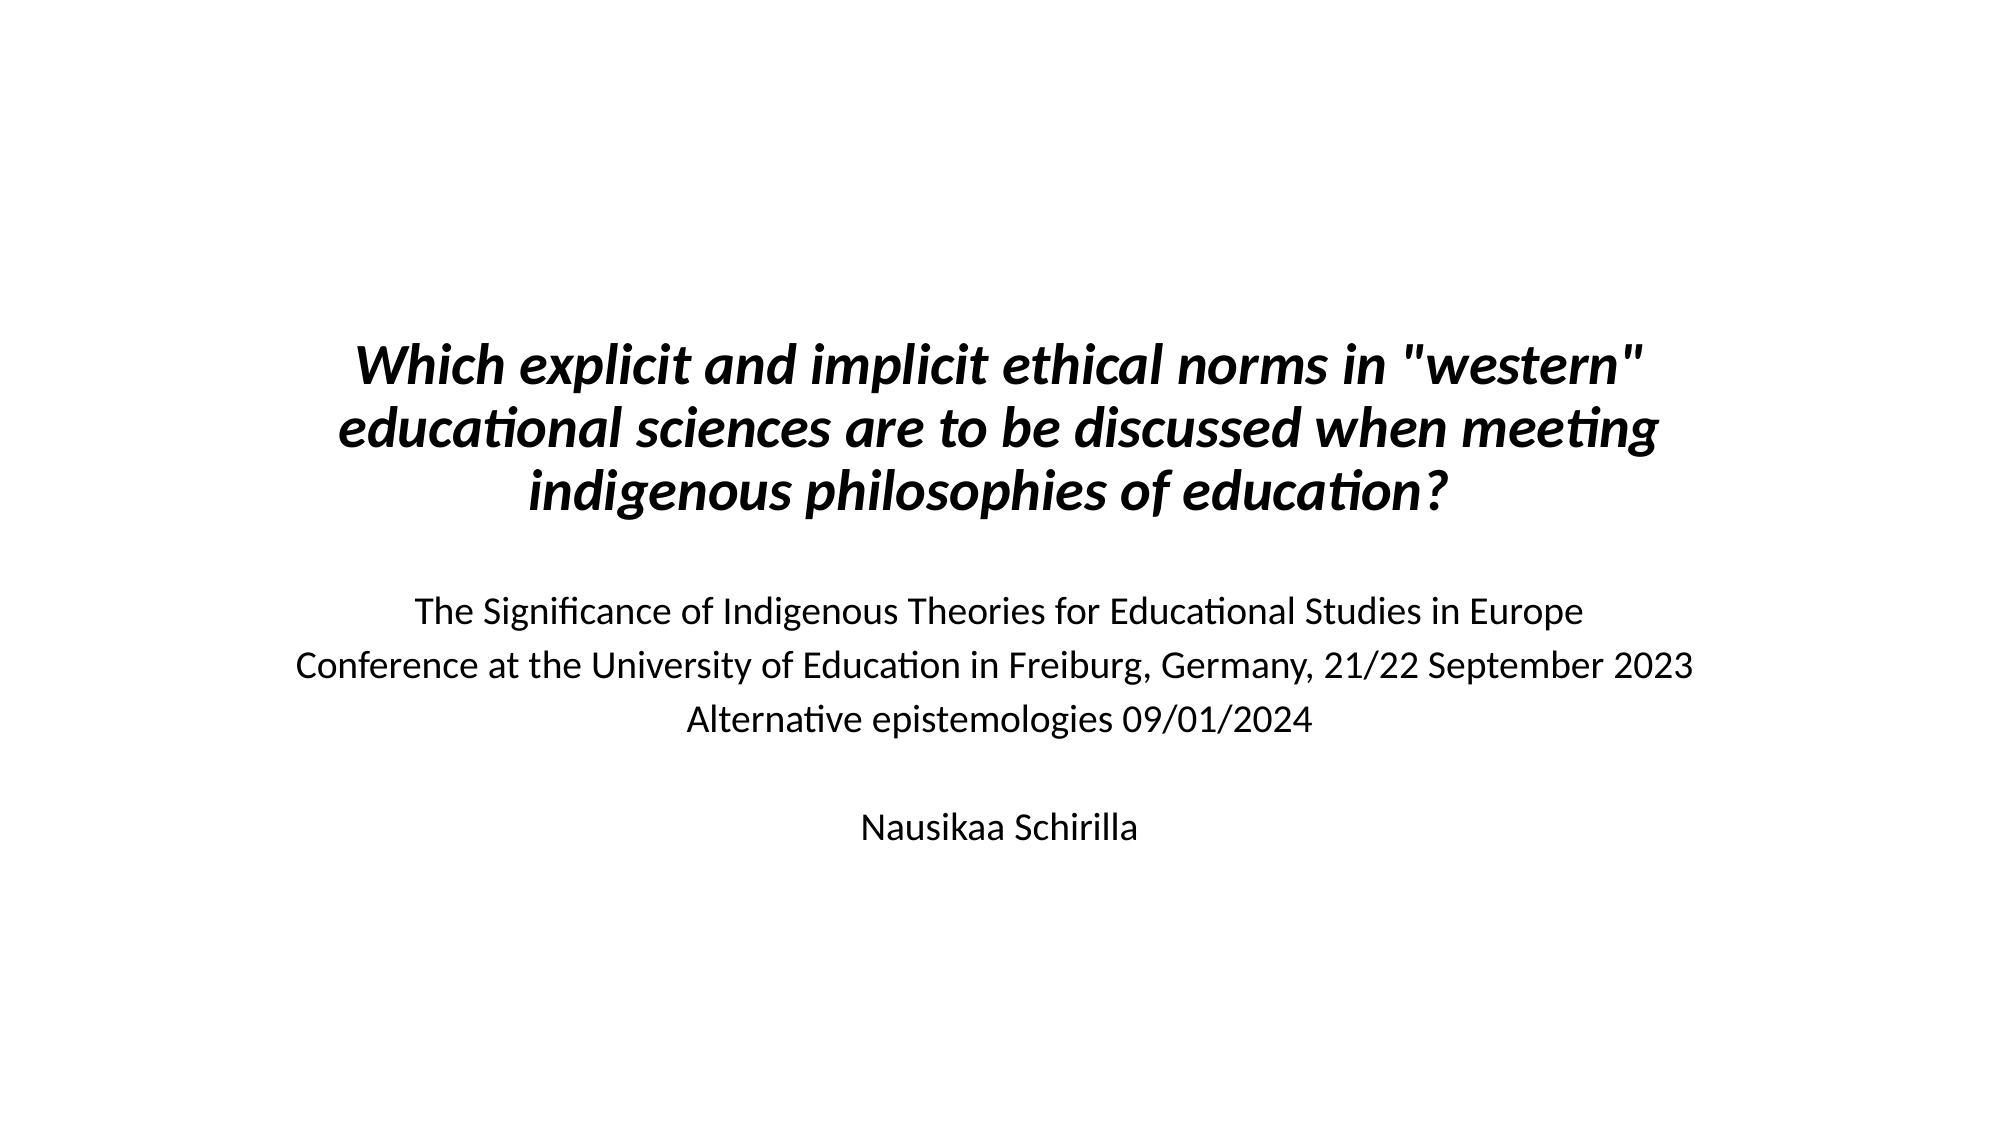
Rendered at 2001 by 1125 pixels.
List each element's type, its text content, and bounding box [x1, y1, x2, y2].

title Which explicit and implicit ethical norms in "western" educational sciences are to be discussed when meeting indigenous philosophies of education? [249, 184, 1750, 576]
subtitle The Significance of Indigenous Theories for Educational Studies in Europe Conference at the University of Education in Freiburg, Germany, 21/22 September 2023 Alternative epistemologies 09/01/2024 Nausikaa Schirilla [249, 590, 1750, 863]
